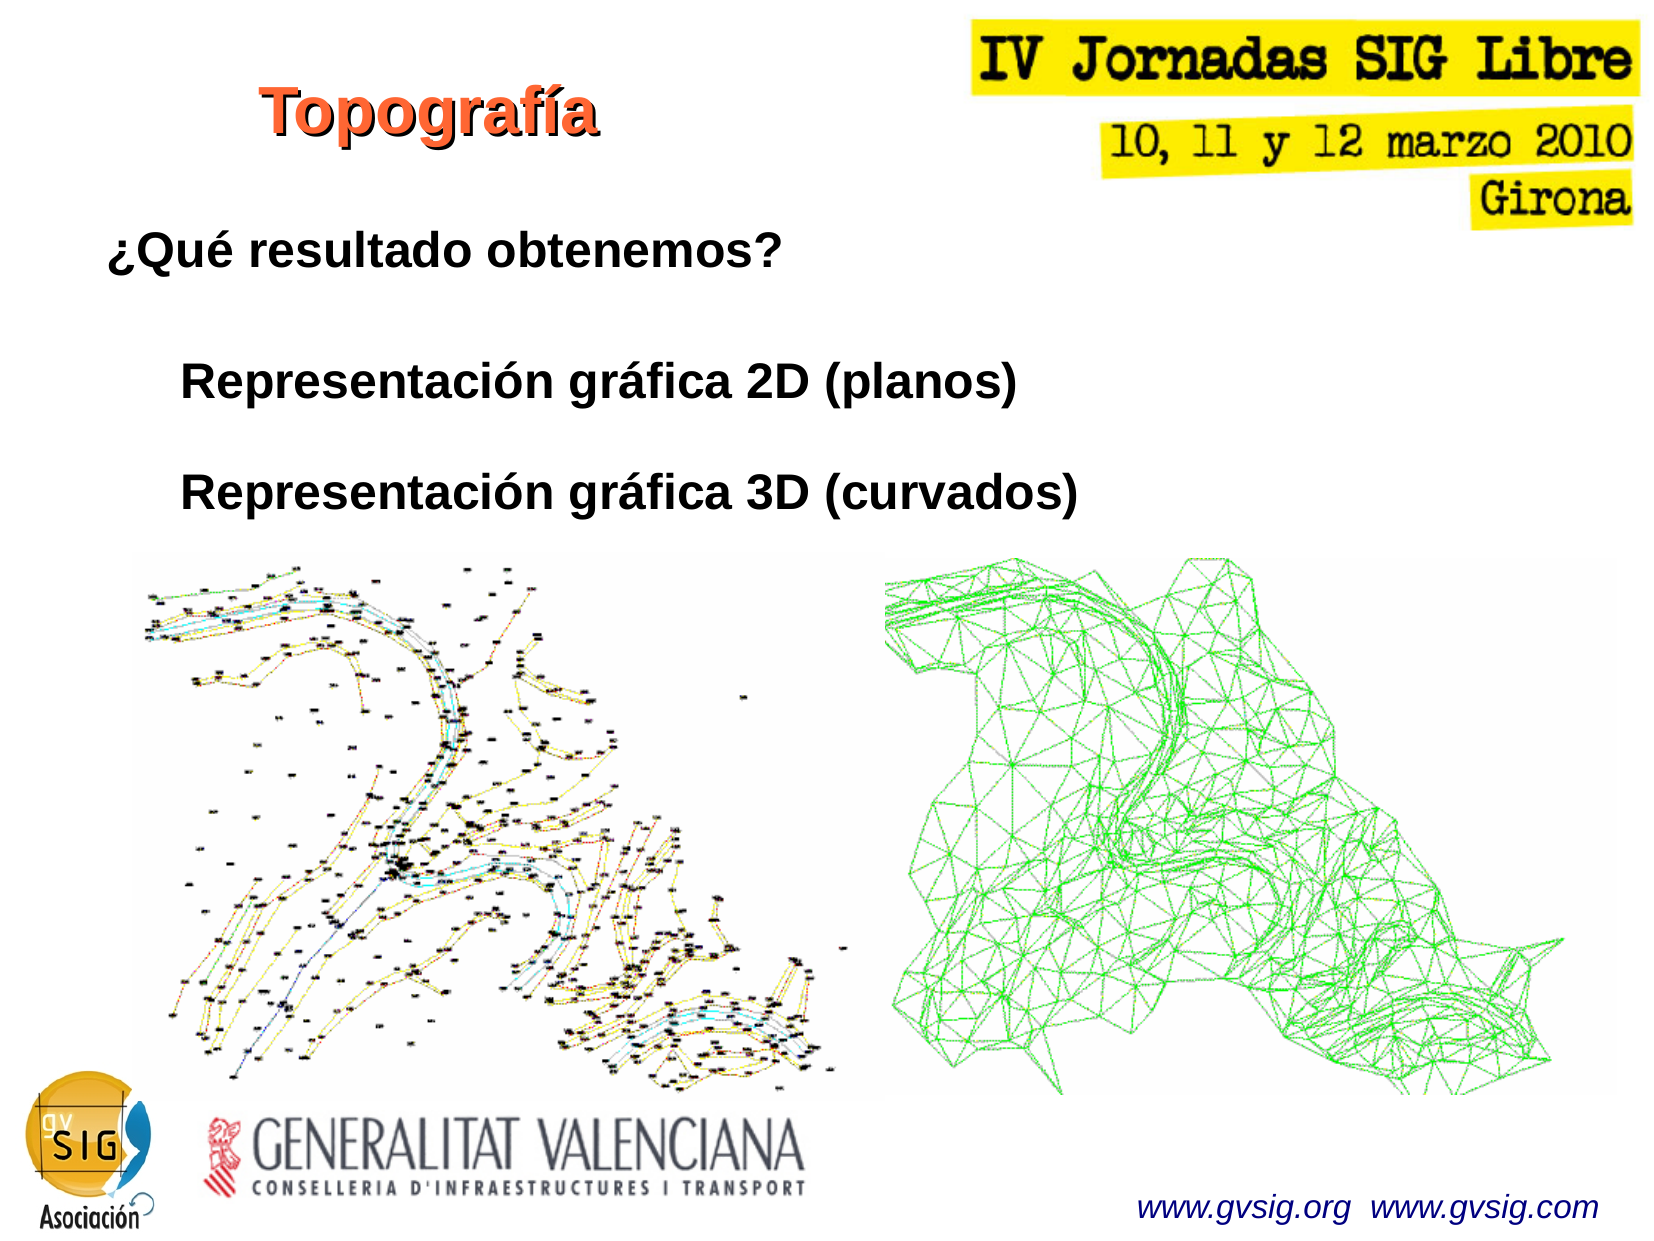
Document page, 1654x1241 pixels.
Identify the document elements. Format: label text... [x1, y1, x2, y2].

picture [197, 1110, 815, 1204]
picture [956, 0, 1654, 276]
text_box ¿Qué resultado obtenemos? Representación gráfica 2D (planos) Representación gráfica 3D (curvados) [106, 222, 1595, 680]
picture [0, 552, 1617, 1241]
title Topografía [0, 14, 857, 207]
